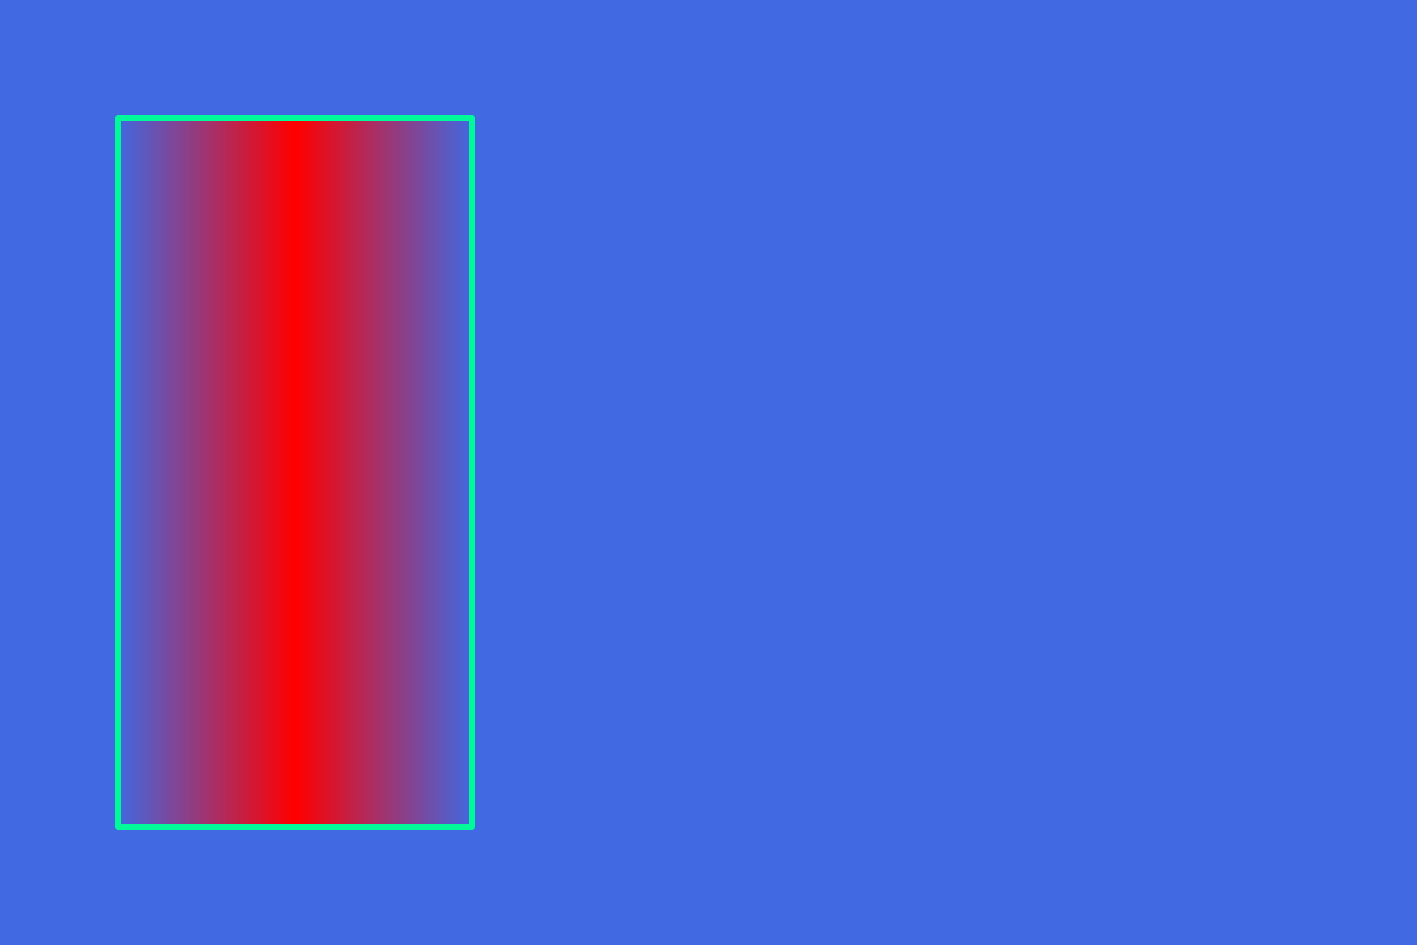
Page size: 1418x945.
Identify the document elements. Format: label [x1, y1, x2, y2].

text_box [118, 118, 473, 827]
